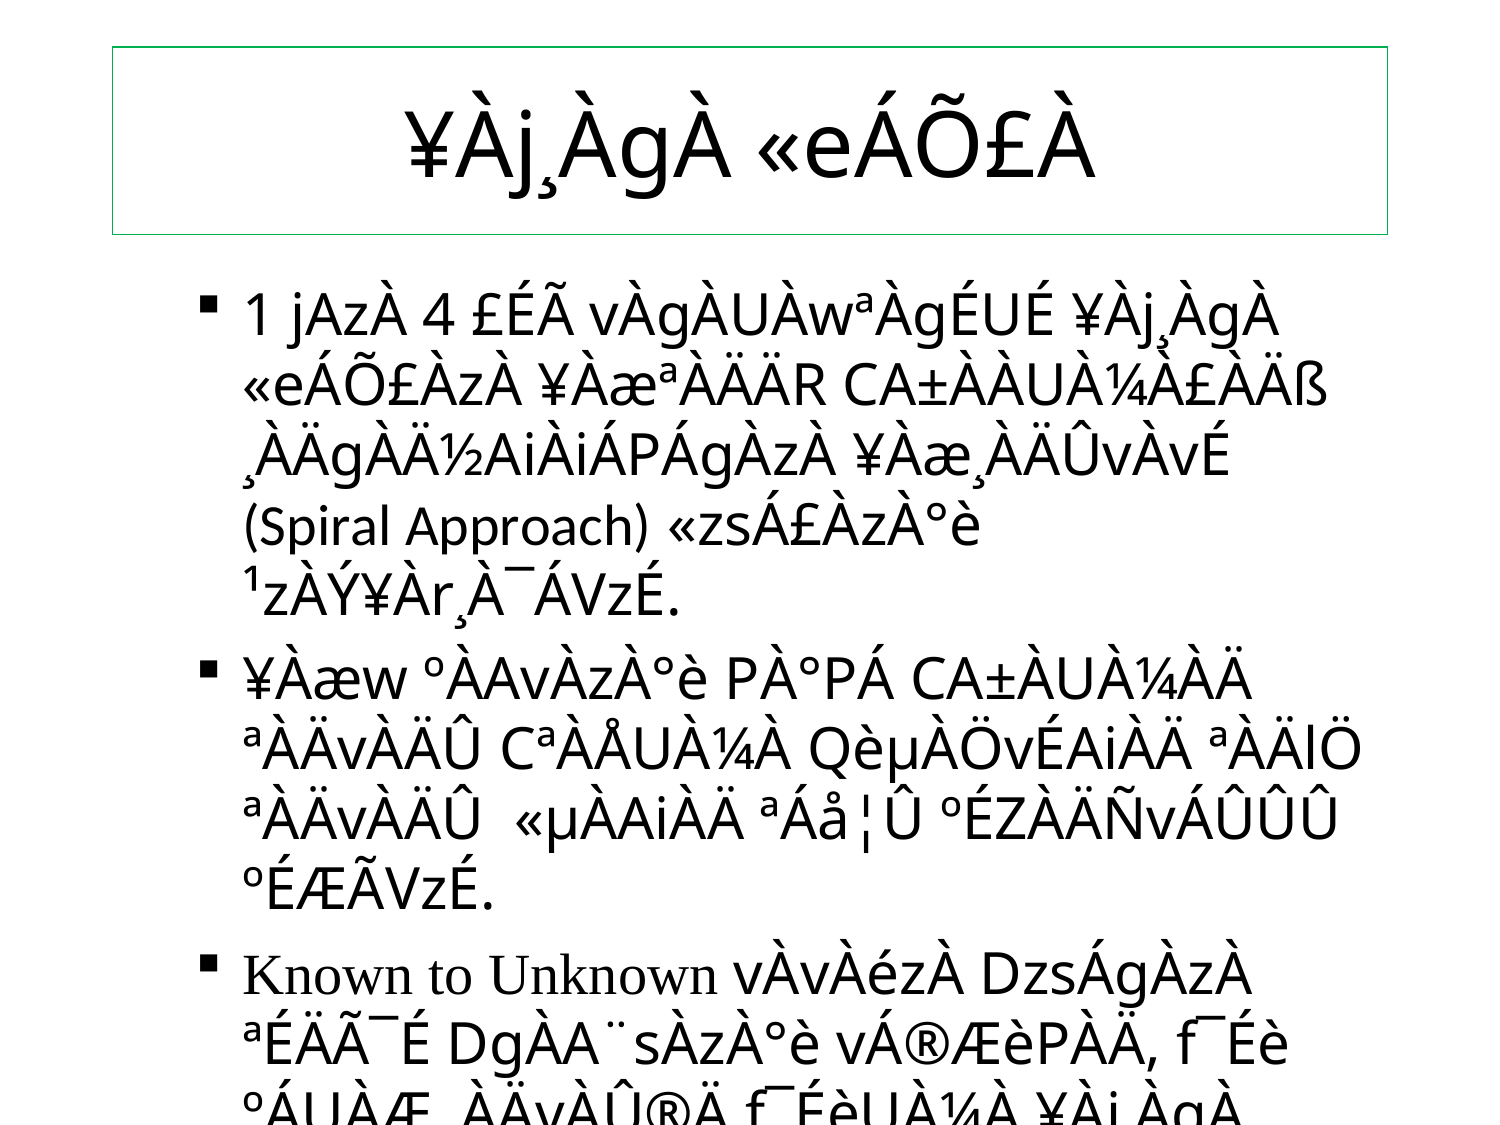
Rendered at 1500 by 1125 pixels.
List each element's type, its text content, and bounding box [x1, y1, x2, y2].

text_box 1 jAzÀ 4 £ÉÃ vÀgÀUÀwªÀgÉUÉ ¥Àj¸ÀgÀ «eÁÕ£ÀzÀ ¥ÀæªÀÄÄR CA±ÀÀUÀ¼À£ÀÄß ¸ÀÄgÀÄ½AiÀiÁPÁgÀzÀ ¥Àæ¸ÀÄÛvÀvÉ (Spiral Approach) «zsÁ£ÀzÀ°è ¹zÀÝ¥Àr¸À¯ÁVzÉ. ¥Àæw ºÀAvÀzÀ°è PÀ°PÁ CA±ÀUÀ¼ÀÄ ªÀÄvÀÄÛ CªÀÅUÀ¼À QèµÀÖvÉAiÀÄ ªÀÄlÖ ªÀÄvÀÄÛ «µÀAiÀÄ ªÁå¦Û ºÉZÀÄÑvÁÛÛÛ ºÉÆÃVzÉ. Known to Unknown vÀvÀézÀ DzsÁgÀzÀ ªÉÄÃ¯É DgÀA¨sÀzÀ°è vÁ®ÆèPÀÄ, f¯Éè ºÁUÀÆ ¸ÀÄvÀÛ®Ä f¯ÉèUÀ¼À ¥Àj¸ÀgÀ, EwºÁ¸À EvÁå¢ «µÀAiÀÄUÀ¼À£ÀÄß EgÀÄªÀAvÉ ¥ÀoÀåªÀ¸ÀÄÛªÀ£ÀÄß ¹zÀÝ¥Àr¸À¯ÁVzÉ. [105, 269, 1384, 944]
title ¥Àj¸ÀgÀ «eÁÕ£À [112, 46, 1388, 235]
